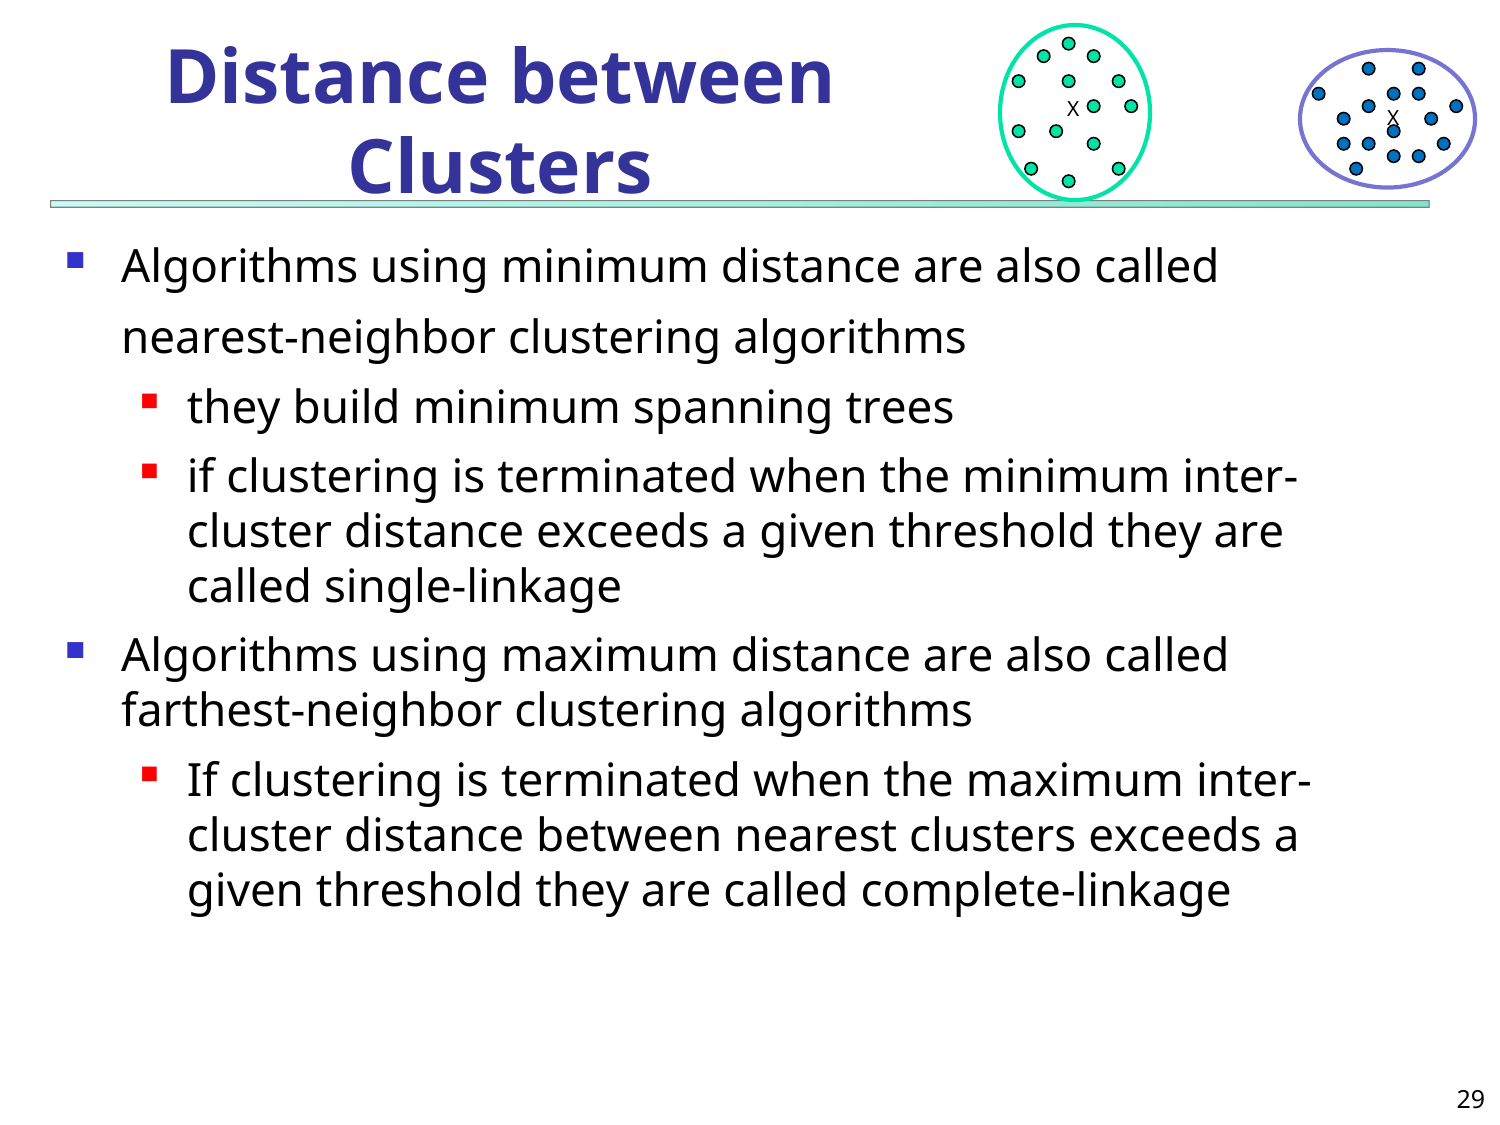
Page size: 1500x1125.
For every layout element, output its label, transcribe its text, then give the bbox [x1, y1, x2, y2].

text_box X [1387, 97, 1395, 124]
text_box X [1067, 110, 1075, 128]
list Algorithms using minimum distance are also called nearest-neighbor clustering algorithms they build minimum spanning trees if clustering is terminated when the minimum inter-cluster distance exceeds a given threshold they are called single-linkage Algorithms using maximum distance are also called farthest-neighbor clustering algorithms If clustering is terminated when the maximum inter-cluster distance between nearest clusters exceeds a given threshold they are called complete-linkage [49, 212, 1425, 1063]
text_box 18 [1187, 1062, 1500, 1125]
text_box [1003, 28, 1147, 197]
text_box X [1387, 119, 1395, 138]
title Distance between Clusters [24, 21, 975, 217]
text_box X [1067, 87, 1075, 115]
text_box [1299, 50, 1476, 188]
